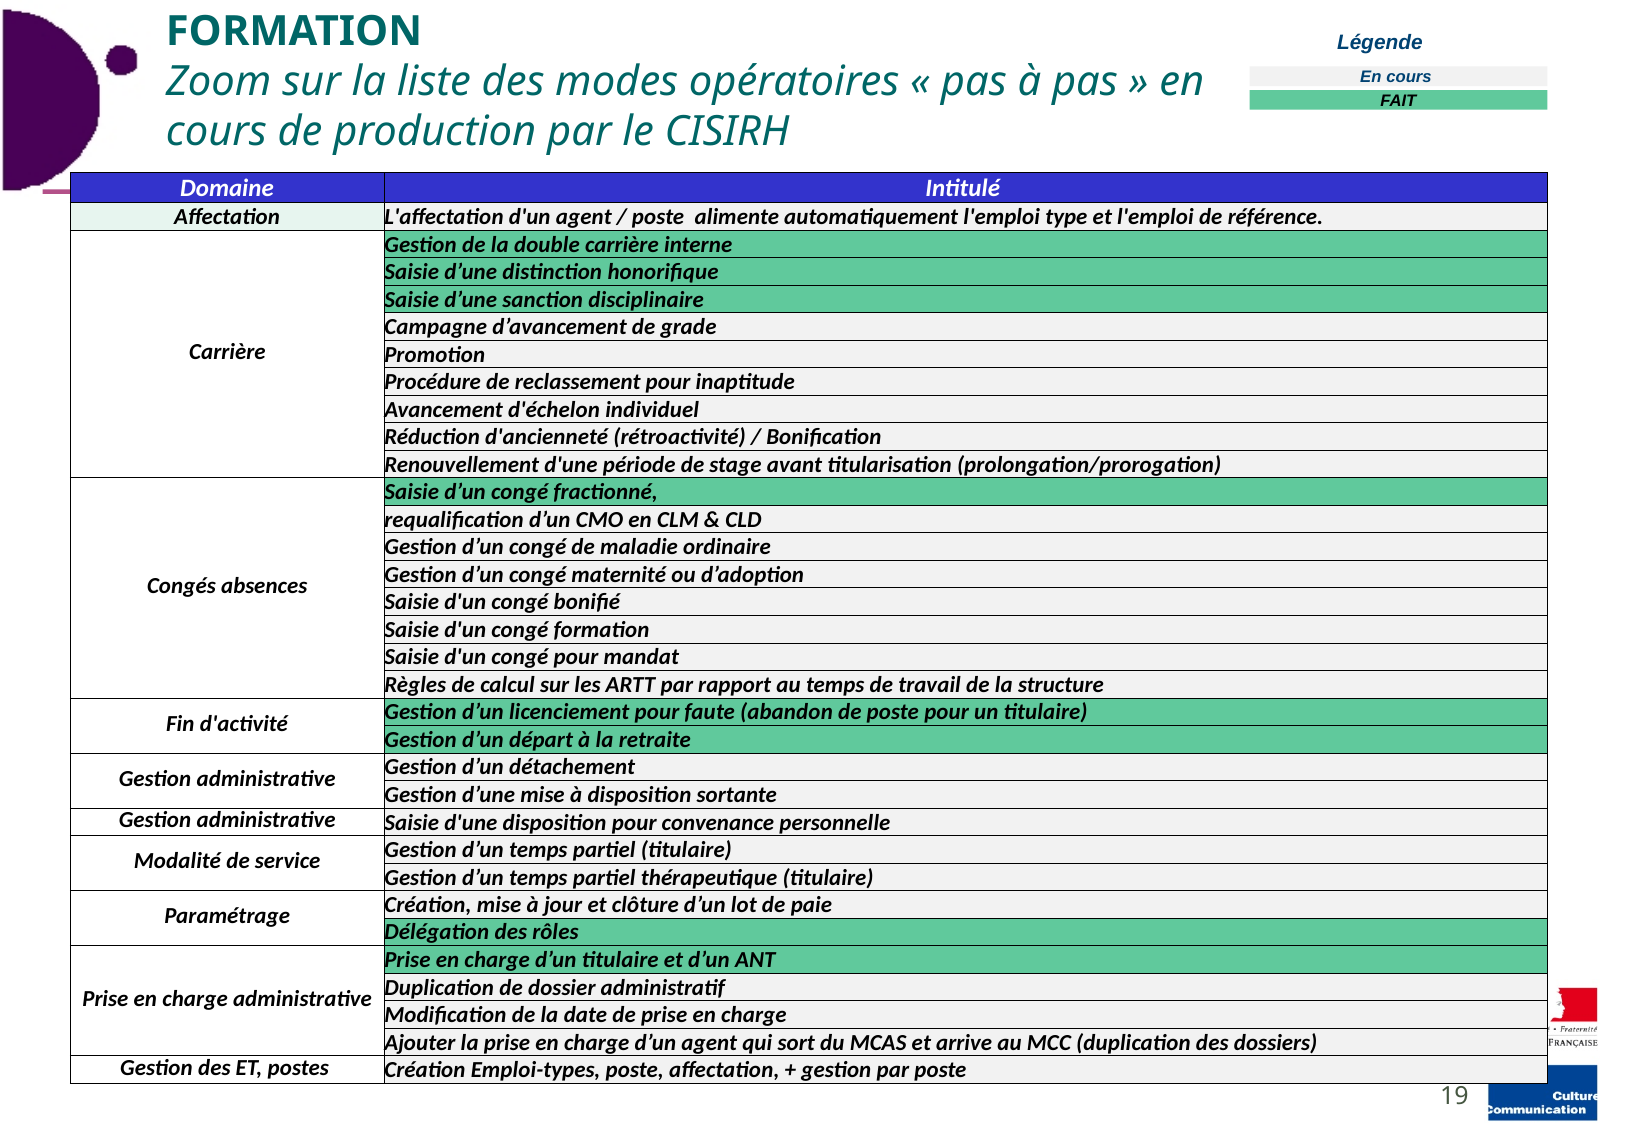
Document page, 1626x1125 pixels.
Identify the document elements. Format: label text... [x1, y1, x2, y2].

table_cell Prise en charge d’un titulaire et d’un ANT [385, 946, 1547, 973]
table_cell Création, mise à jour et clôture d’un lot de paie [385, 891, 1547, 918]
table_cell Gestion de la double carrière interne [385, 231, 1547, 257]
table_cell Carrière [71, 231, 384, 477]
table_cell Création Emploi-types, poste, affectation, + gestion par poste [385, 1056, 1547, 1083]
table_cell Gestion administrative [71, 809, 384, 835]
table_cell Ajouter la prise en charge d’un agent qui sort du MCAS et arrive au MCC (duplication des dossiers) [385, 1029, 1547, 1055]
table_cell Règles de calcul sur les ARTT par rapport au temps de travail de la structure [385, 671, 1547, 698]
table_cell Gestion d’un temps partiel (titulaire) [385, 836, 1547, 863]
table_cell Gestion des ET, postes [71, 1056, 384, 1083]
table_cell Gestion d’un départ à la retraite [385, 726, 1547, 753]
table_cell Fin d'activité [71, 699, 384, 753]
table_cell Gestion d’un congé de maladie ordinaire [385, 533, 1547, 560]
table_cell Prise en charge administrative [71, 946, 384, 1055]
table_cell Gestion d’un temps partiel thérapeutique (titulaire) [385, 864, 1547, 890]
text_box FAIT [1249, 90, 1548, 110]
picture [1484, 979, 1600, 1125]
table_header Intitulé [385, 173, 1547, 202]
text_box Légende [1322, 20, 1476, 61]
table_cell Gestion administrative [71, 754, 384, 808]
table_cell Affectation [71, 203, 384, 230]
table_cell Gestion d’une mise à disposition sortante [385, 781, 1547, 808]
table_cell requalification d’un CMO en CLM & CLD [385, 506, 1547, 532]
title FORMATION Zoom sur la liste des modes opératoires « pas à pas » en cours de production par le CISIRH [151, 20, 1246, 162]
table_cell Saisie d'une disposition pour convenance personnelle [385, 809, 1547, 835]
table_cell Paramétrage [71, 891, 384, 945]
text_box [1318, 7, 1616, 158]
slide_number <numéro> [1105, 1084, 1484, 1120]
picture [0, 0, 161, 203]
table_cell Avancement d'échelon individuel [385, 396, 1547, 422]
table_cell Réduction d'ancienneté (rétroactivité) / Bonification [385, 423, 1547, 450]
table_cell Renouvellement d'une période de stage avant titularisation (prolongation/prorogation) [385, 451, 1547, 477]
table_cell Saisie d’une distinction honorifique [385, 258, 1547, 285]
table_cell Modalité de service [71, 836, 384, 890]
table_cell L'affectation d'un agent / poste alimente automatiquement l'emploi type et l'emploi de référence. [385, 203, 1547, 230]
table_cell Modification de la date de prise en charge [385, 1001, 1547, 1028]
table_cell Saisie d’une sanction disciplinaire [385, 286, 1547, 312]
table_cell Campagne d’avancement de grade [385, 313, 1547, 340]
table_cell Saisie d'un congé pour mandat [385, 644, 1547, 670]
table_cell Saisie d'un congé formation [385, 616, 1547, 643]
table_cell Gestion d’un congé maternité ou d’adoption [385, 561, 1547, 587]
table_cell Gestion d’un détachement [385, 754, 1547, 780]
table_cell Procédure de reclassement pour inaptitude [385, 368, 1547, 395]
table_cell Congés absences [71, 478, 384, 698]
table_cell Saisie d'un congé bonifié [385, 588, 1547, 615]
text_box En cours [1249, 66, 1548, 87]
table_cell Duplication de dossier administratif [385, 974, 1547, 1000]
table_cell Saisie d’un congé fractionné, [385, 478, 1547, 505]
table_cell Gestion d’un licenciement pour faute (abandon de poste pour un titulaire) [385, 699, 1547, 725]
table_cell Promotion [385, 341, 1547, 367]
table_cell Délégation des rôles [385, 919, 1547, 945]
table_header Domaine [71, 173, 384, 202]
